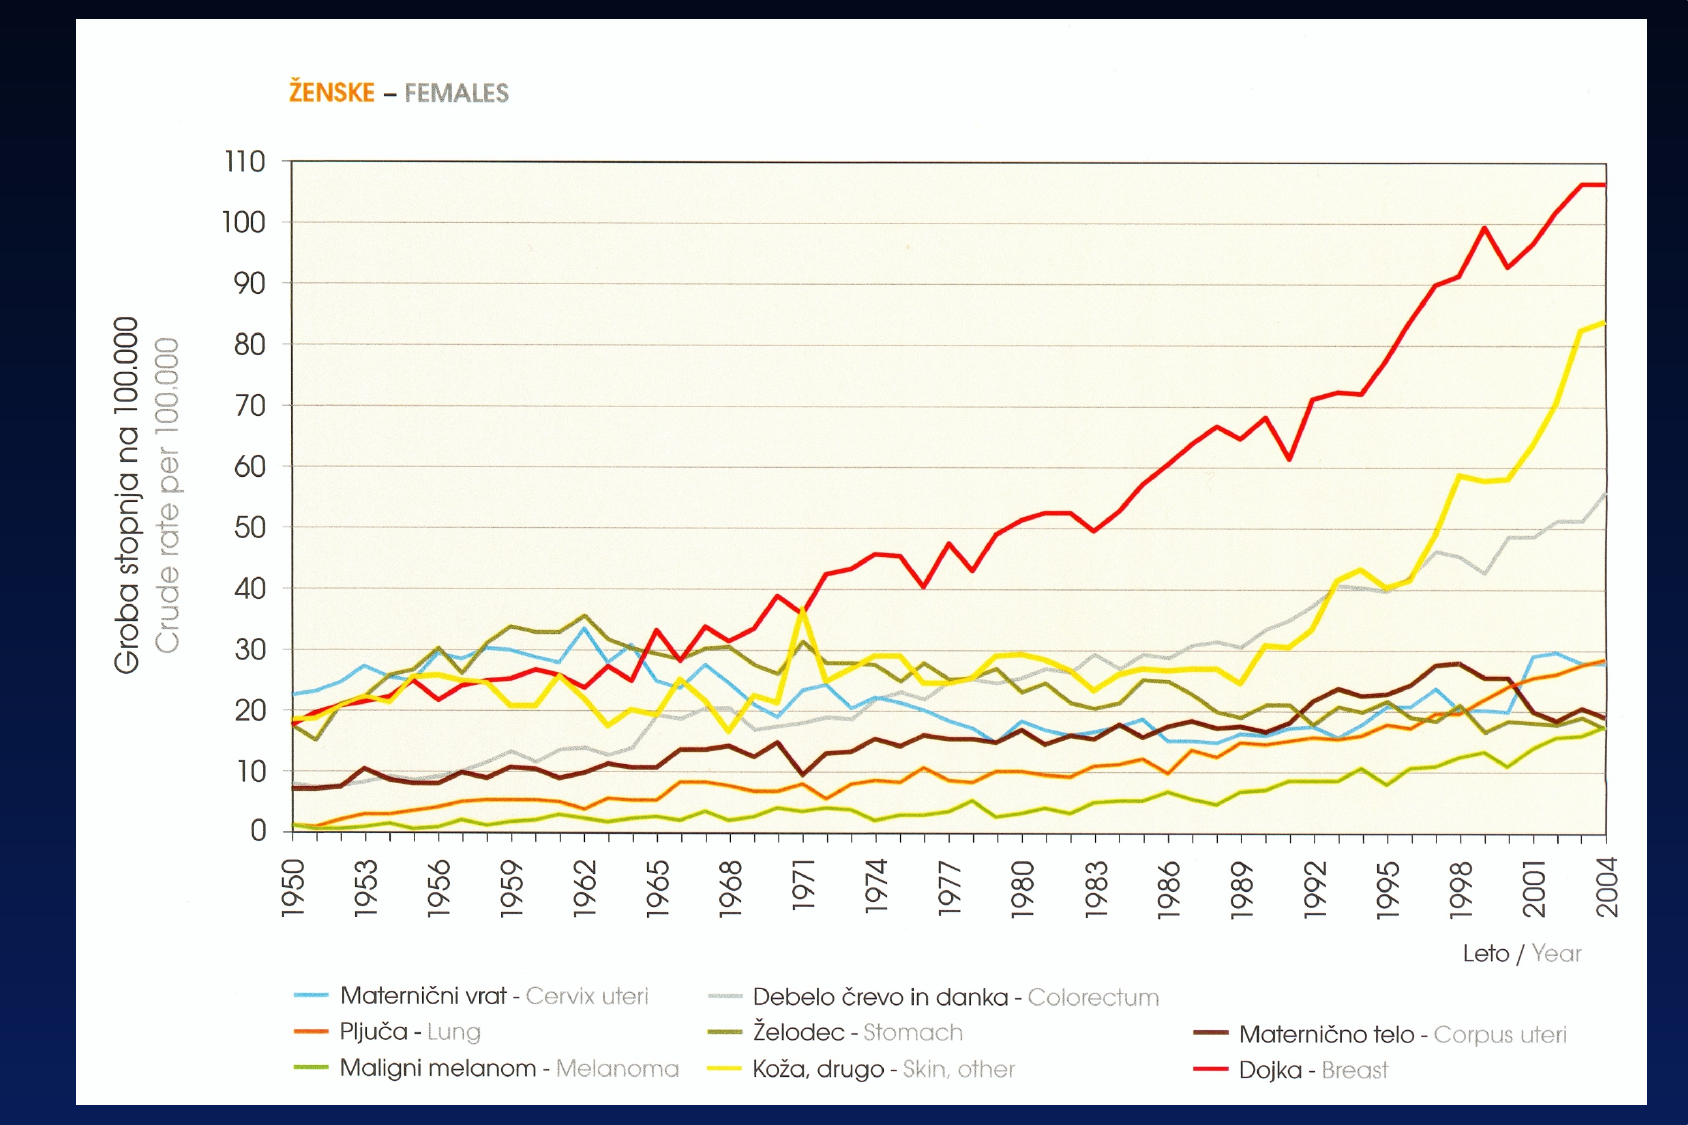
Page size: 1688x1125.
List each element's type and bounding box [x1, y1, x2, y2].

picture [76, 19, 1647, 1105]
